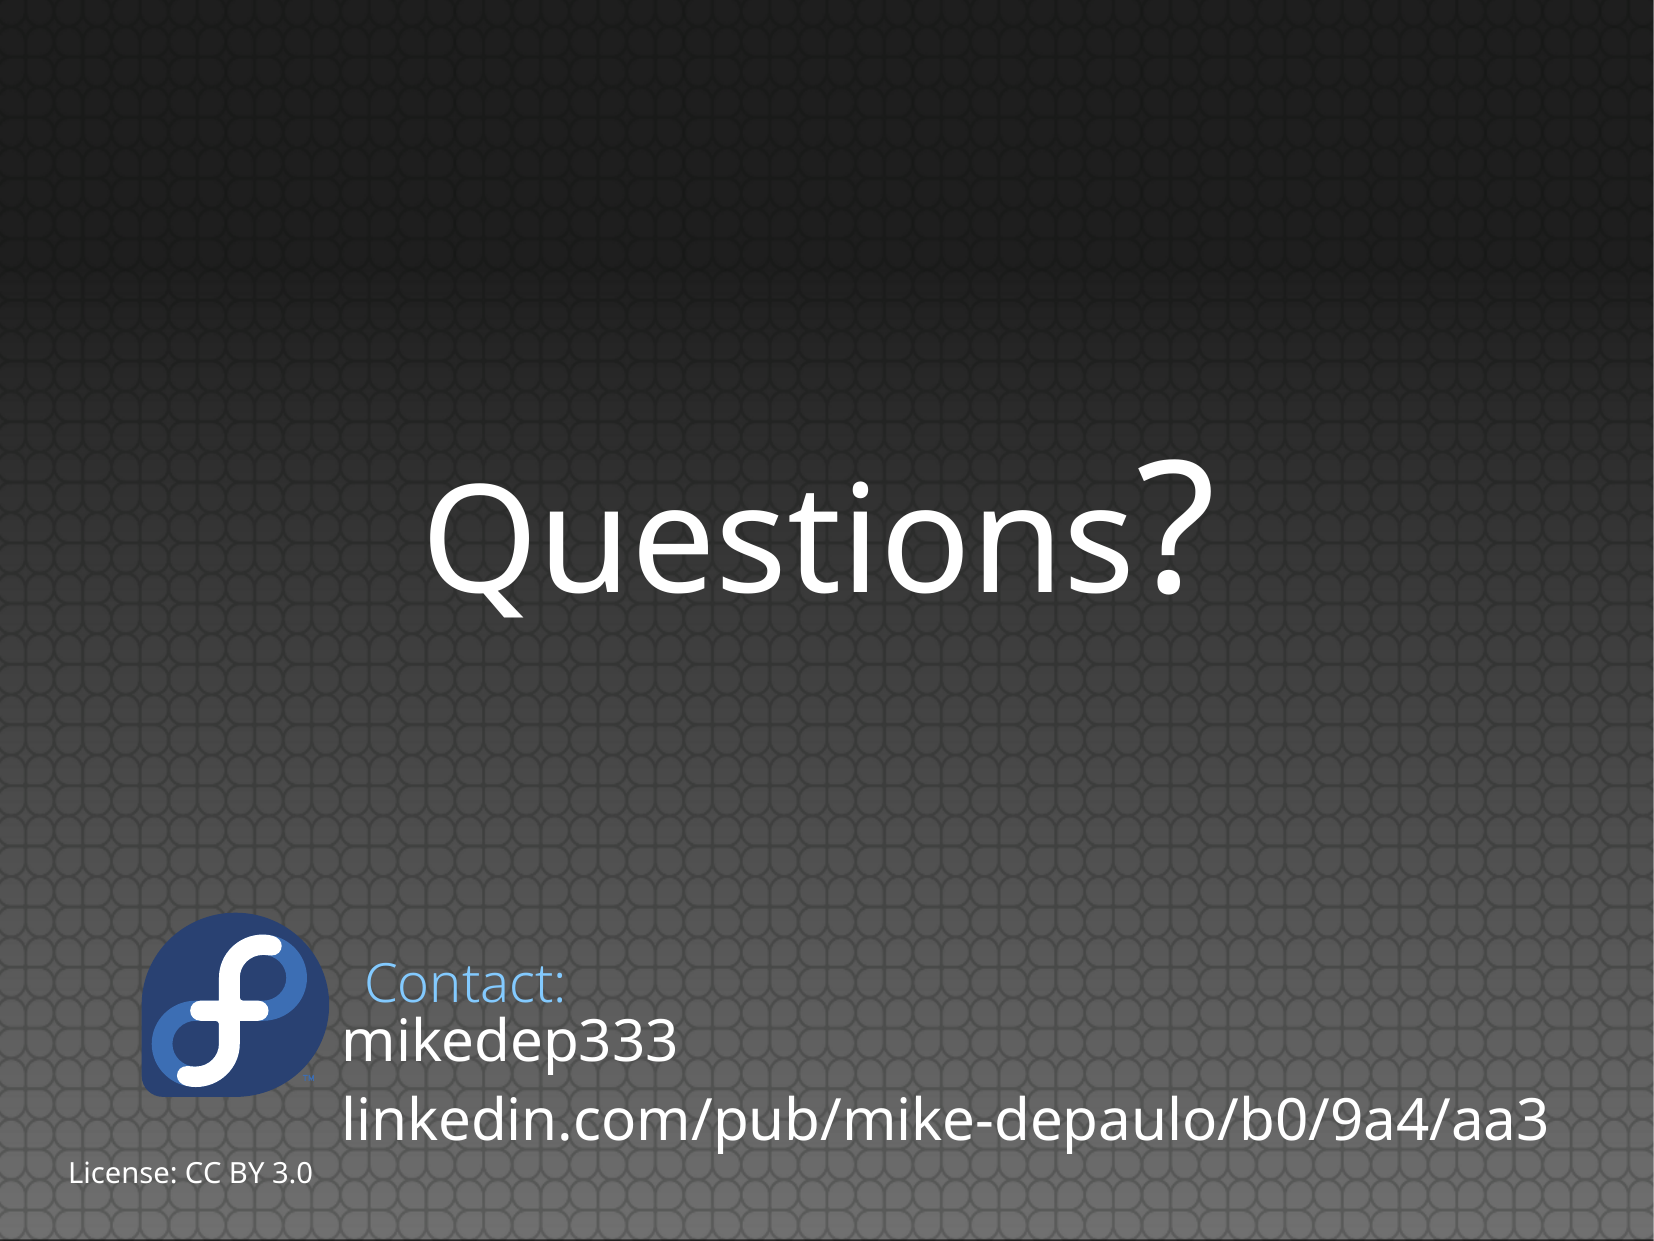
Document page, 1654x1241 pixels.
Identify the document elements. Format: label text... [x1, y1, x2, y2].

picture [0, 0, 1654, 1241]
title Questions? [30, 418, 1606, 624]
text_box License: CC BY 3.0 [27, 1144, 329, 1194]
text_box Contact: [349, 937, 703, 1013]
text_box mikedep333 linkedin.com/pub/mike-depaulo/b0/9a4/aa3 [326, 992, 1600, 1126]
